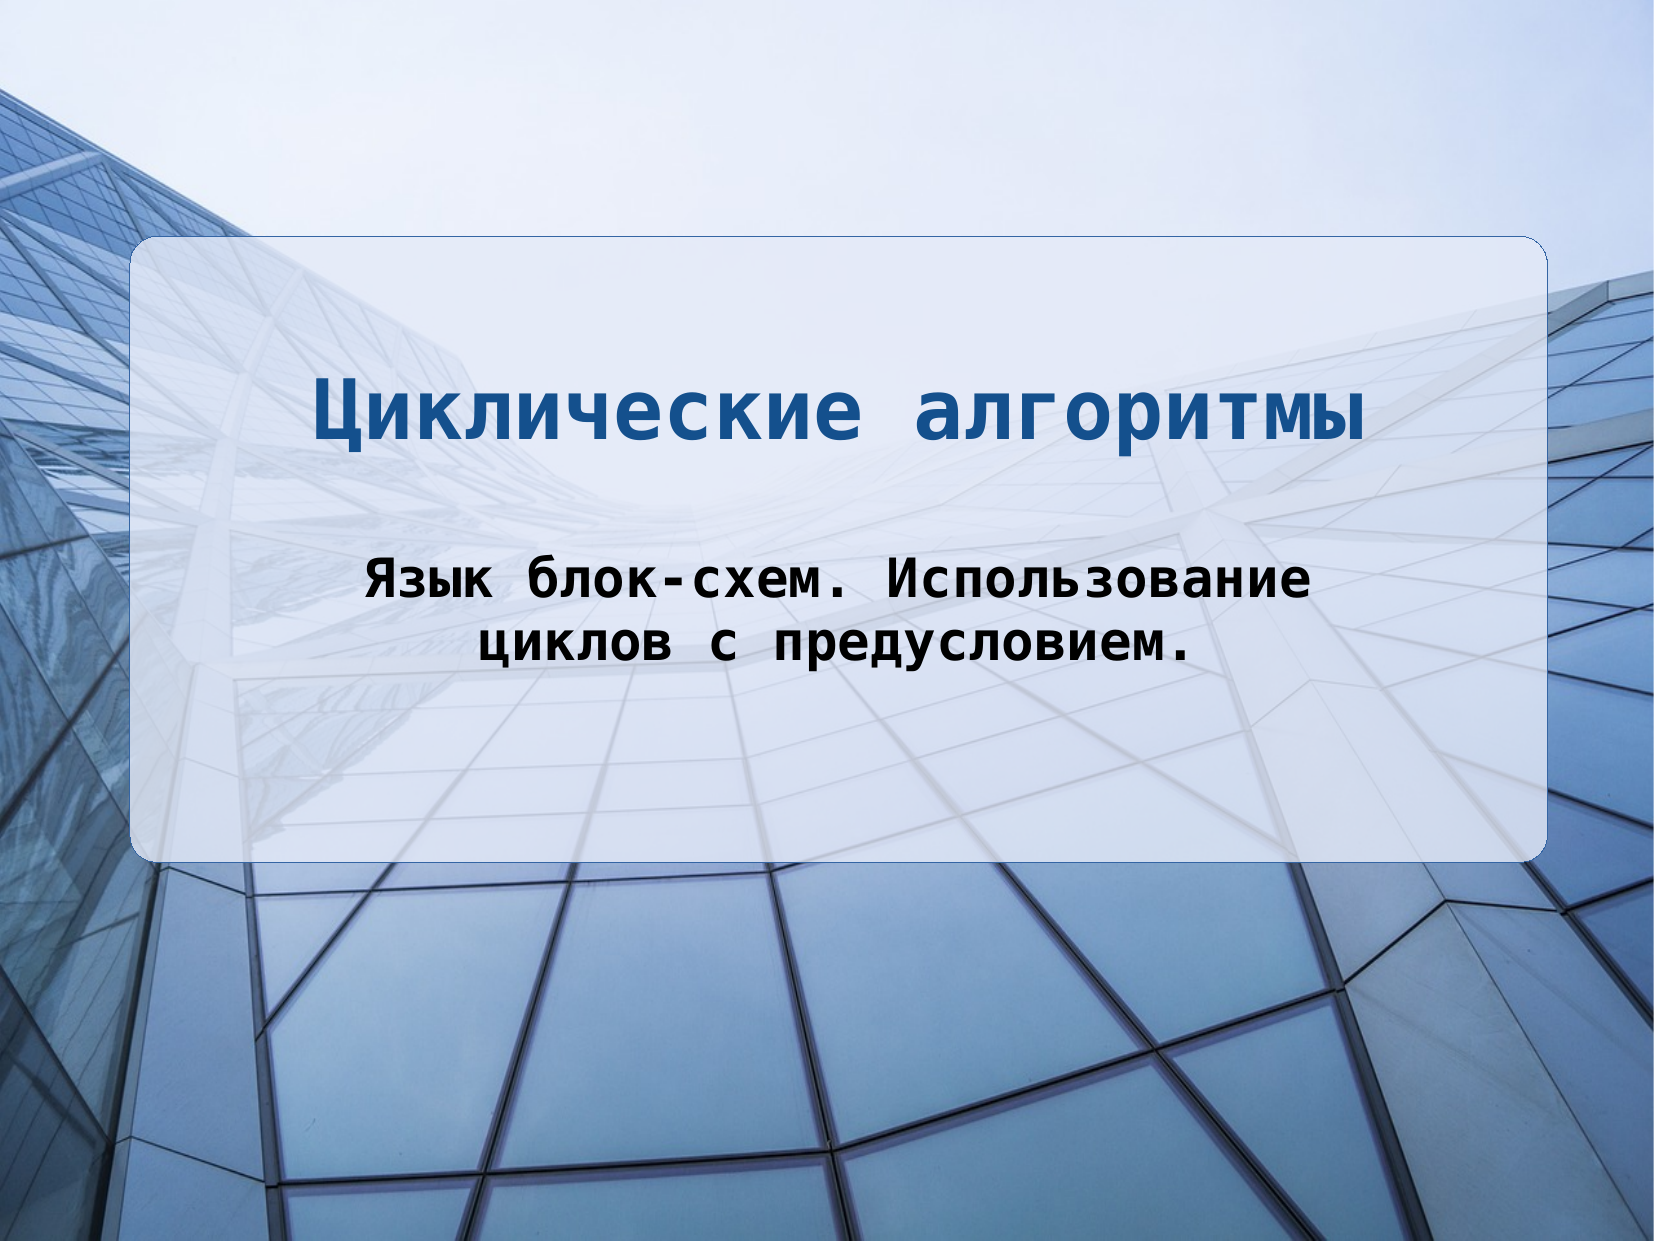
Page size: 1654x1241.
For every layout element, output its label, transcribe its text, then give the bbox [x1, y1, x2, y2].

text_box Циклические алгоритмы Язык блок-схем. Использование циклов с предусловием. [129, 236, 1548, 863]
picture [0, 0, 1654, 1241]
